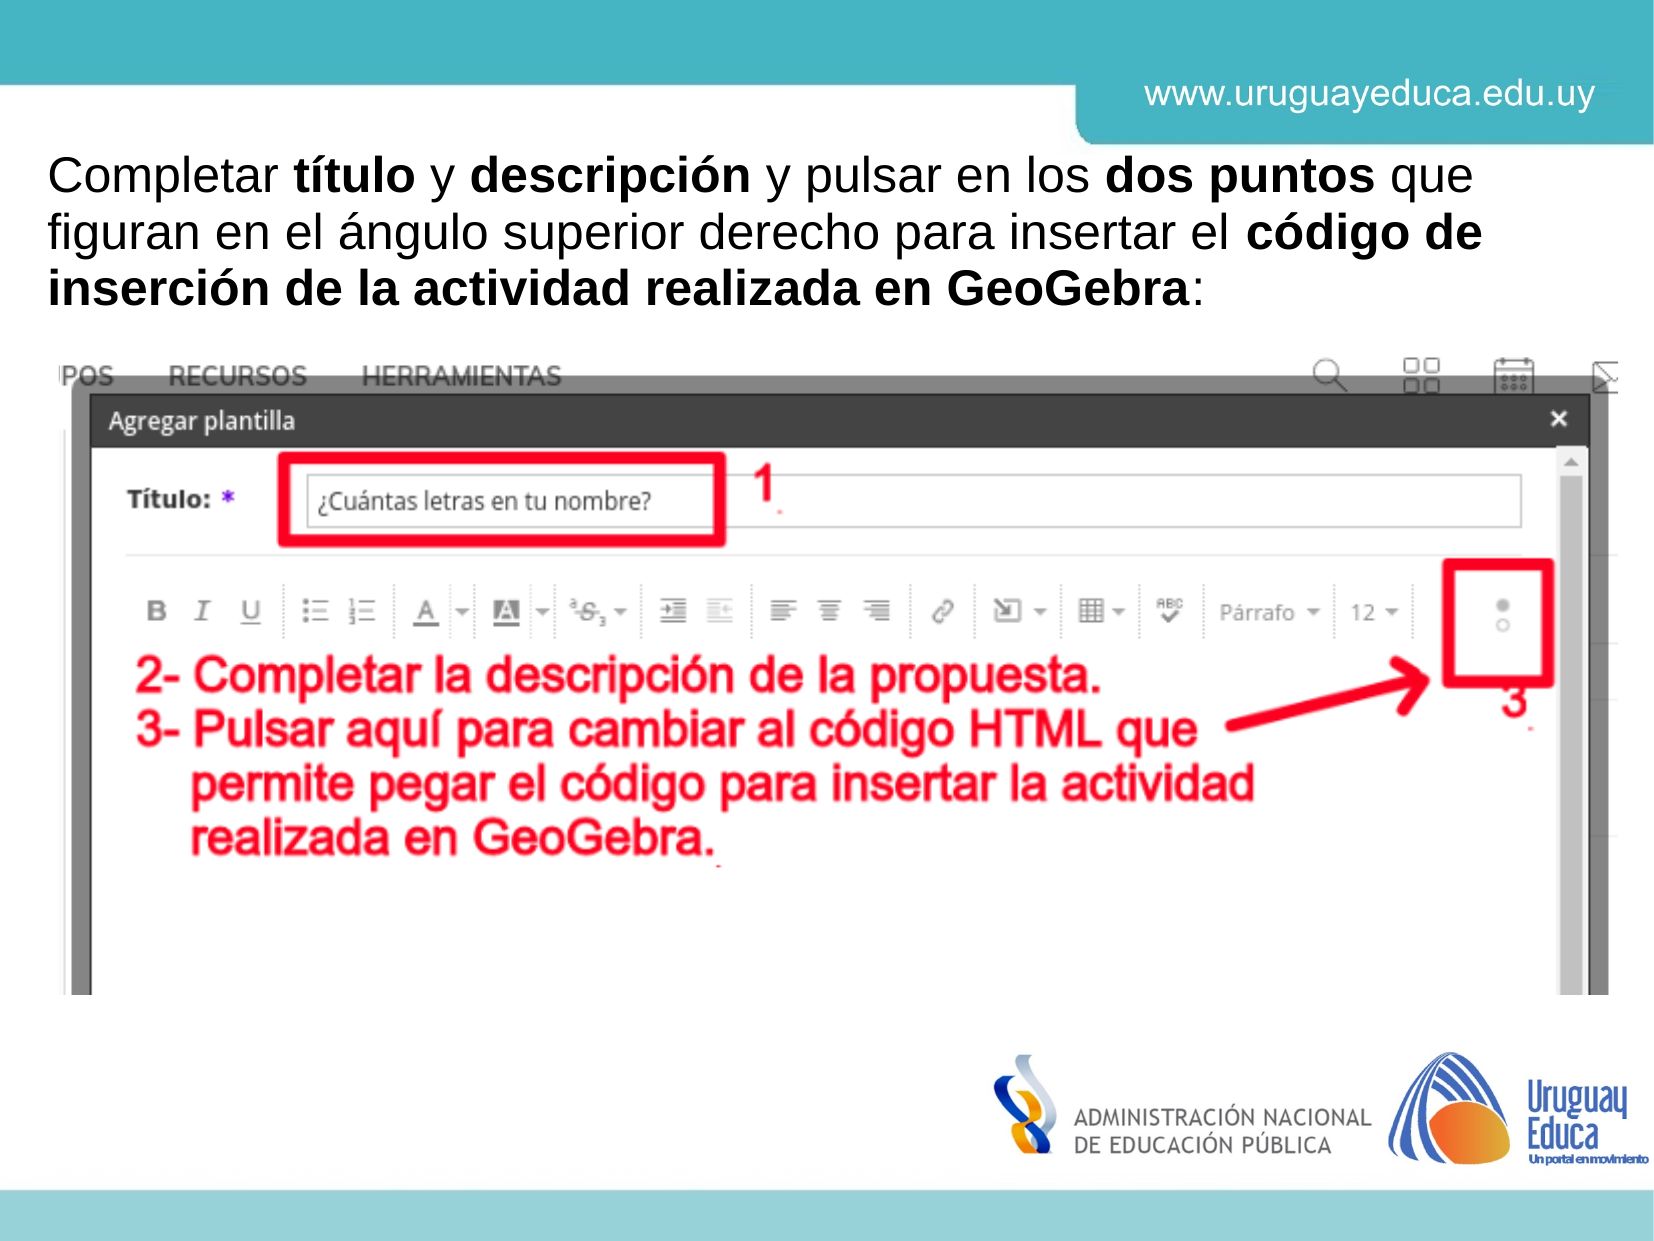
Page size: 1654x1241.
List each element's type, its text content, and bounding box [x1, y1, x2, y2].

picture [0, 0, 1654, 1241]
title Completar título y descripción y pulsar en los dos puntos que figuran en el ángulo superior derecho para insertar el código de inserción de la actividad realizada en GeoGebra: [47, 0, 1588, 480]
